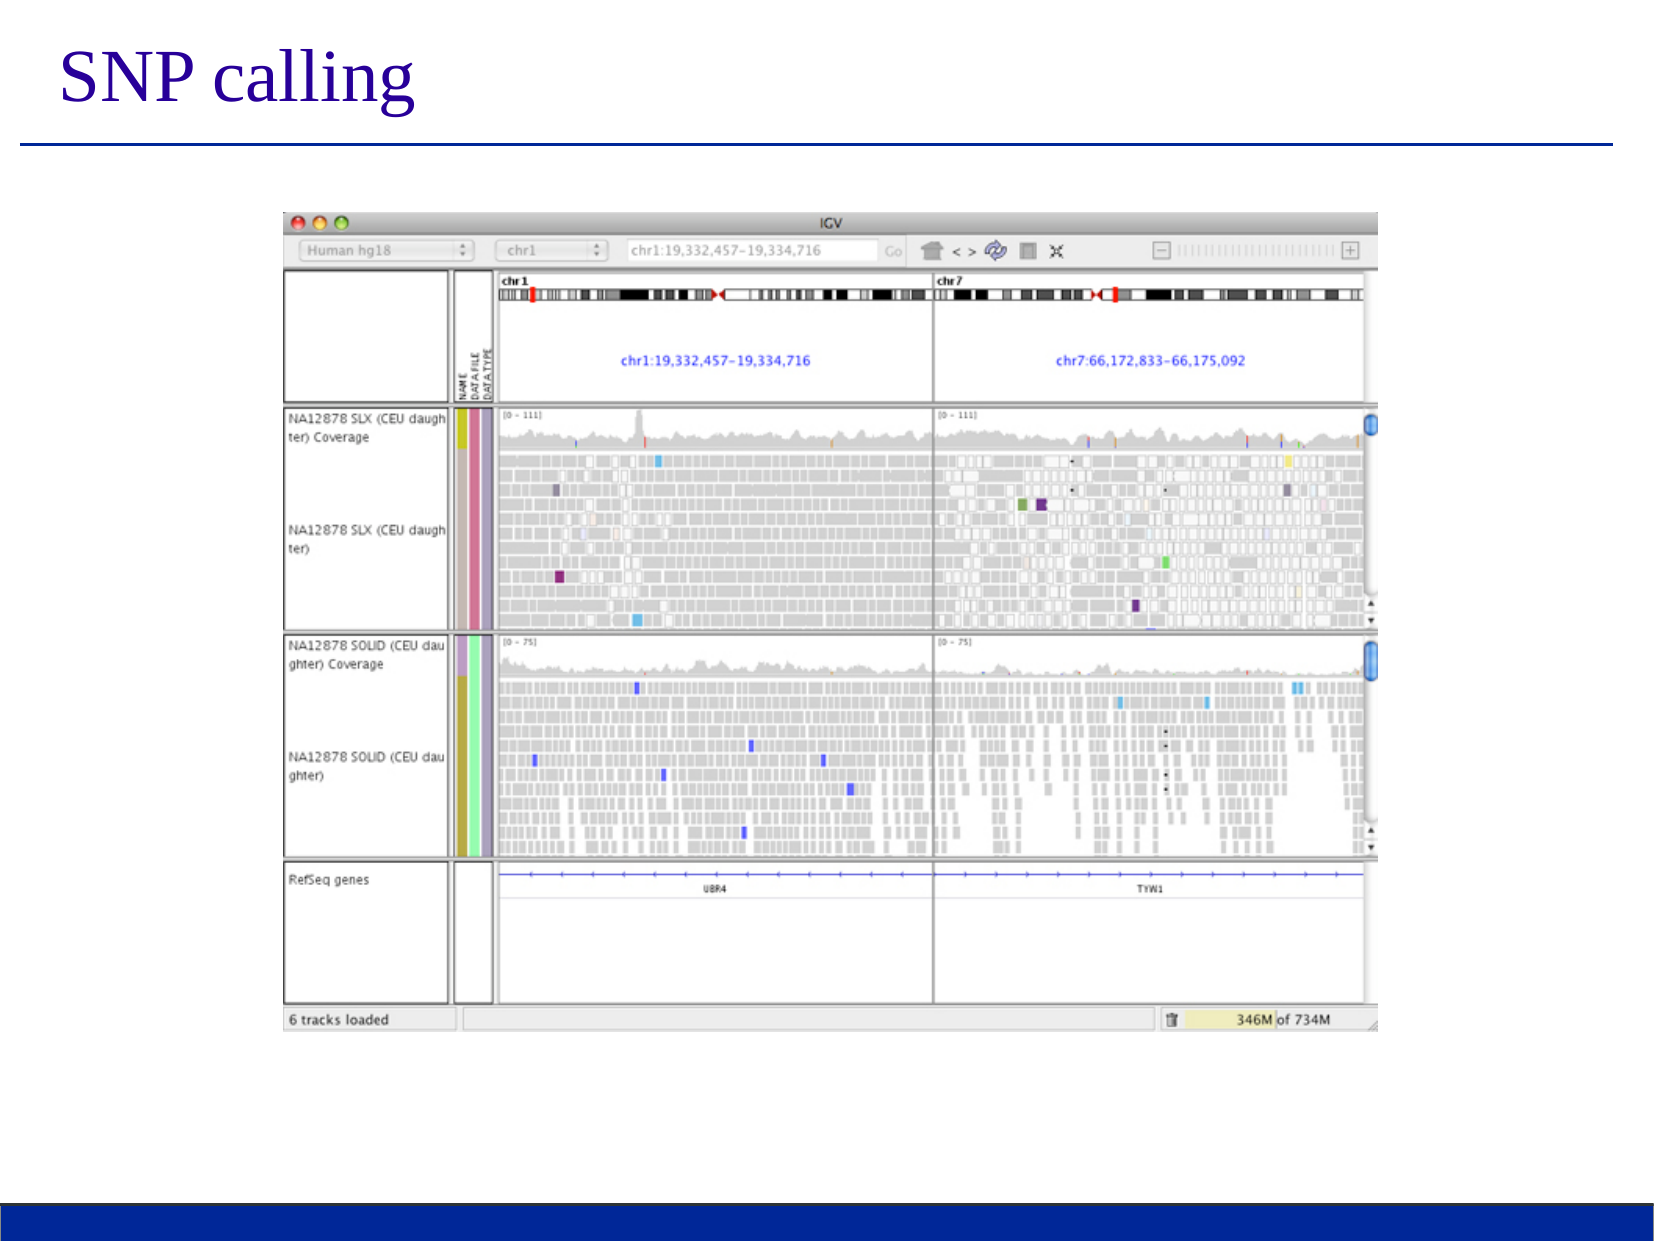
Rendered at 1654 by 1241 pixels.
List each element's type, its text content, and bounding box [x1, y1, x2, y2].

text_box SNP calling [59, 34, 1465, 119]
picture [283, 212, 1378, 1032]
